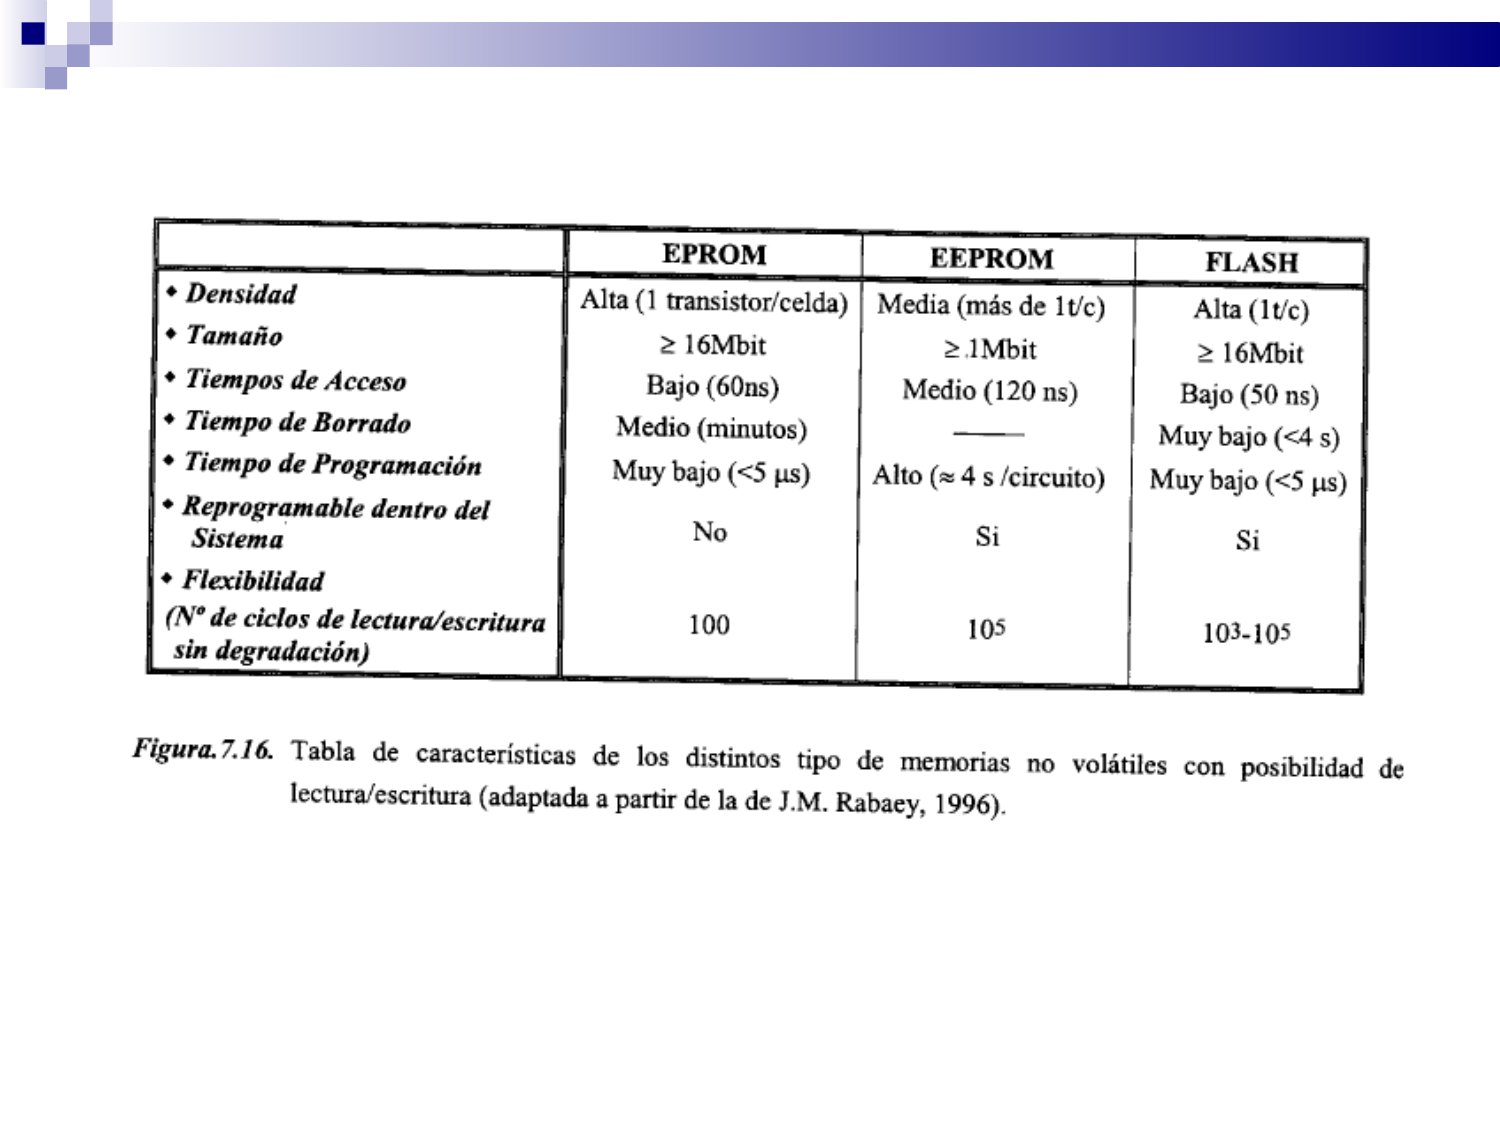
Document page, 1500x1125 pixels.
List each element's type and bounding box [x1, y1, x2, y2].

picture [64, 196, 1424, 862]
